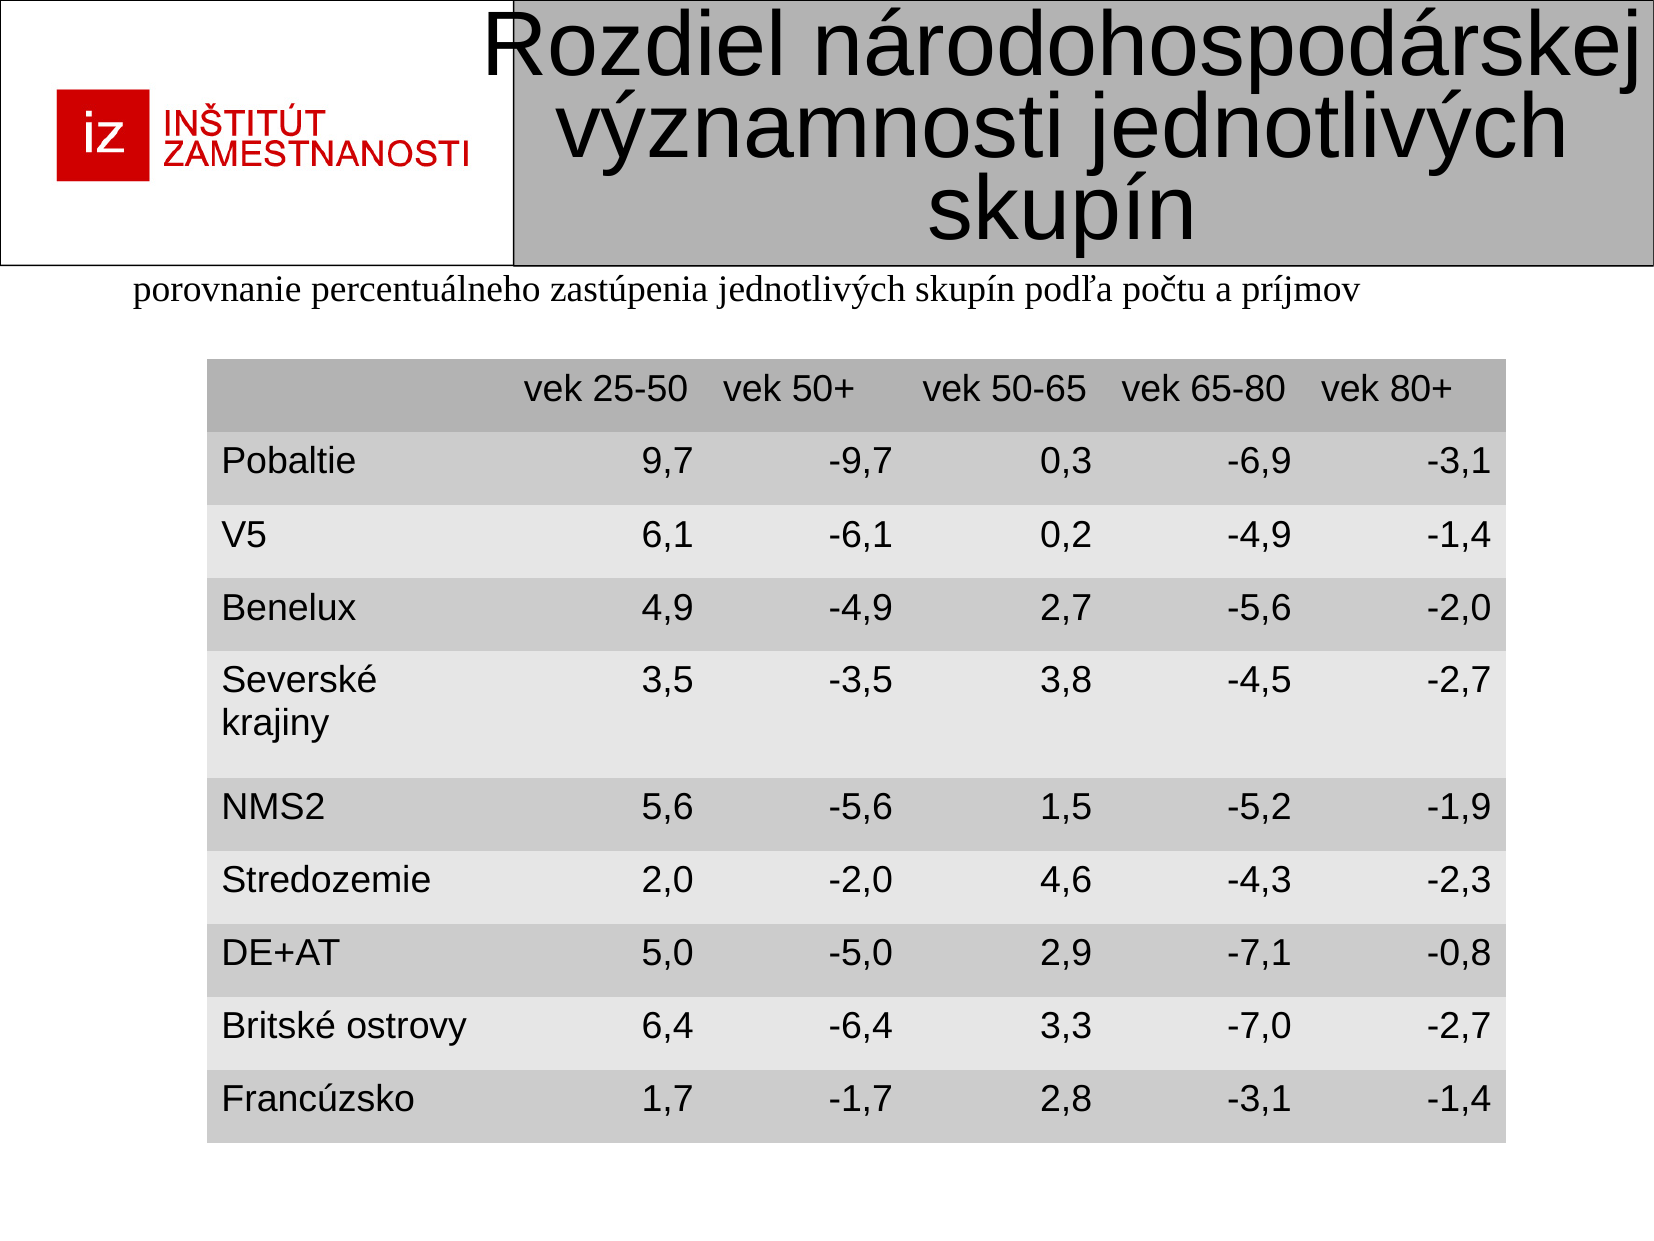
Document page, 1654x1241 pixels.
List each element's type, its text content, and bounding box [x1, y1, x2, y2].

table_cell Benelux [207, 578, 509, 651]
table_cell Britské ostrovy [207, 997, 509, 1070]
table_cell 3,8 [908, 651, 1107, 778]
table_cell DE+AT [207, 924, 509, 997]
table_cell 0,3 [908, 432, 1107, 505]
table_cell -6,1 [708, 505, 908, 578]
table_cell -0,8 [1306, 924, 1506, 997]
table_header vek 50-65 [908, 359, 1107, 432]
table_cell -6,4 [708, 997, 908, 1070]
table_cell 5,0 [509, 924, 708, 997]
table_cell Severské krajiny [207, 651, 509, 778]
table_cell -7,0 [1107, 997, 1306, 1070]
text_box porovnanie percentuálneho zastúpenia jednotlivých skupín podľa počtu a príjmov [118, 265, 1565, 323]
table_cell -1,4 [1306, 505, 1506, 578]
title Rozdiel národohospodárskej významnosti jednotlivých skupín [472, 0, 1654, 267]
table_cell -5,6 [1107, 578, 1306, 651]
table_cell 2,8 [908, 1070, 1107, 1143]
table_cell -3,5 [708, 651, 908, 778]
table_cell 4,9 [509, 578, 708, 651]
picture [5, 8, 472, 257]
table_header [207, 359, 509, 432]
table_cell -1,4 [1306, 1070, 1506, 1143]
table_cell -6,9 [1107, 432, 1306, 505]
table_cell -2,7 [1306, 997, 1506, 1070]
table_cell -2,3 [1306, 851, 1506, 924]
table_cell 3,5 [509, 651, 708, 778]
table_cell NMS2 [207, 778, 509, 851]
table_cell Stredozemie [207, 851, 509, 924]
table_cell -2,0 [708, 851, 908, 924]
table_cell 2,0 [509, 851, 708, 924]
table_cell -1,9 [1306, 778, 1506, 851]
table_cell 9,7 [509, 432, 708, 505]
table_cell 0,2 [908, 505, 1107, 578]
table_cell 6,1 [509, 505, 708, 578]
table_cell -5,6 [708, 778, 908, 851]
table_cell -9,7 [708, 432, 908, 505]
table_header vek 80+ [1306, 359, 1506, 432]
table_cell -3,1 [1107, 1070, 1306, 1143]
table_cell 2,9 [908, 924, 1107, 997]
table_cell -4,5 [1107, 651, 1306, 778]
table_cell -5,0 [708, 924, 908, 997]
table_cell -5,2 [1107, 778, 1306, 851]
table_cell 3,3 [908, 997, 1107, 1070]
table_cell -7,1 [1107, 924, 1306, 997]
table_cell V5 [207, 505, 509, 578]
table_cell 6,4 [509, 997, 708, 1070]
table_header vek 65-80 [1107, 359, 1306, 432]
table_cell Pobaltie [207, 432, 509, 505]
table_cell 1,5 [908, 778, 1107, 851]
table_cell -3,1 [1306, 432, 1506, 505]
table_cell -2,7 [1306, 651, 1506, 778]
table_cell 2,7 [908, 578, 1107, 651]
table_cell -4,3 [1107, 851, 1306, 924]
table_cell -4,9 [1107, 505, 1306, 578]
table_cell Francúzsko [207, 1070, 509, 1143]
table_header vek 50+ [708, 359, 908, 432]
table_cell -2,0 [1306, 578, 1506, 651]
table_header vek 25-50 [509, 359, 708, 432]
table_cell 4,6 [908, 851, 1107, 924]
table_cell -1,7 [708, 1070, 908, 1143]
table_cell -4,9 [708, 578, 908, 651]
table_cell 5,6 [509, 778, 708, 851]
table_cell 1,7 [509, 1070, 708, 1143]
